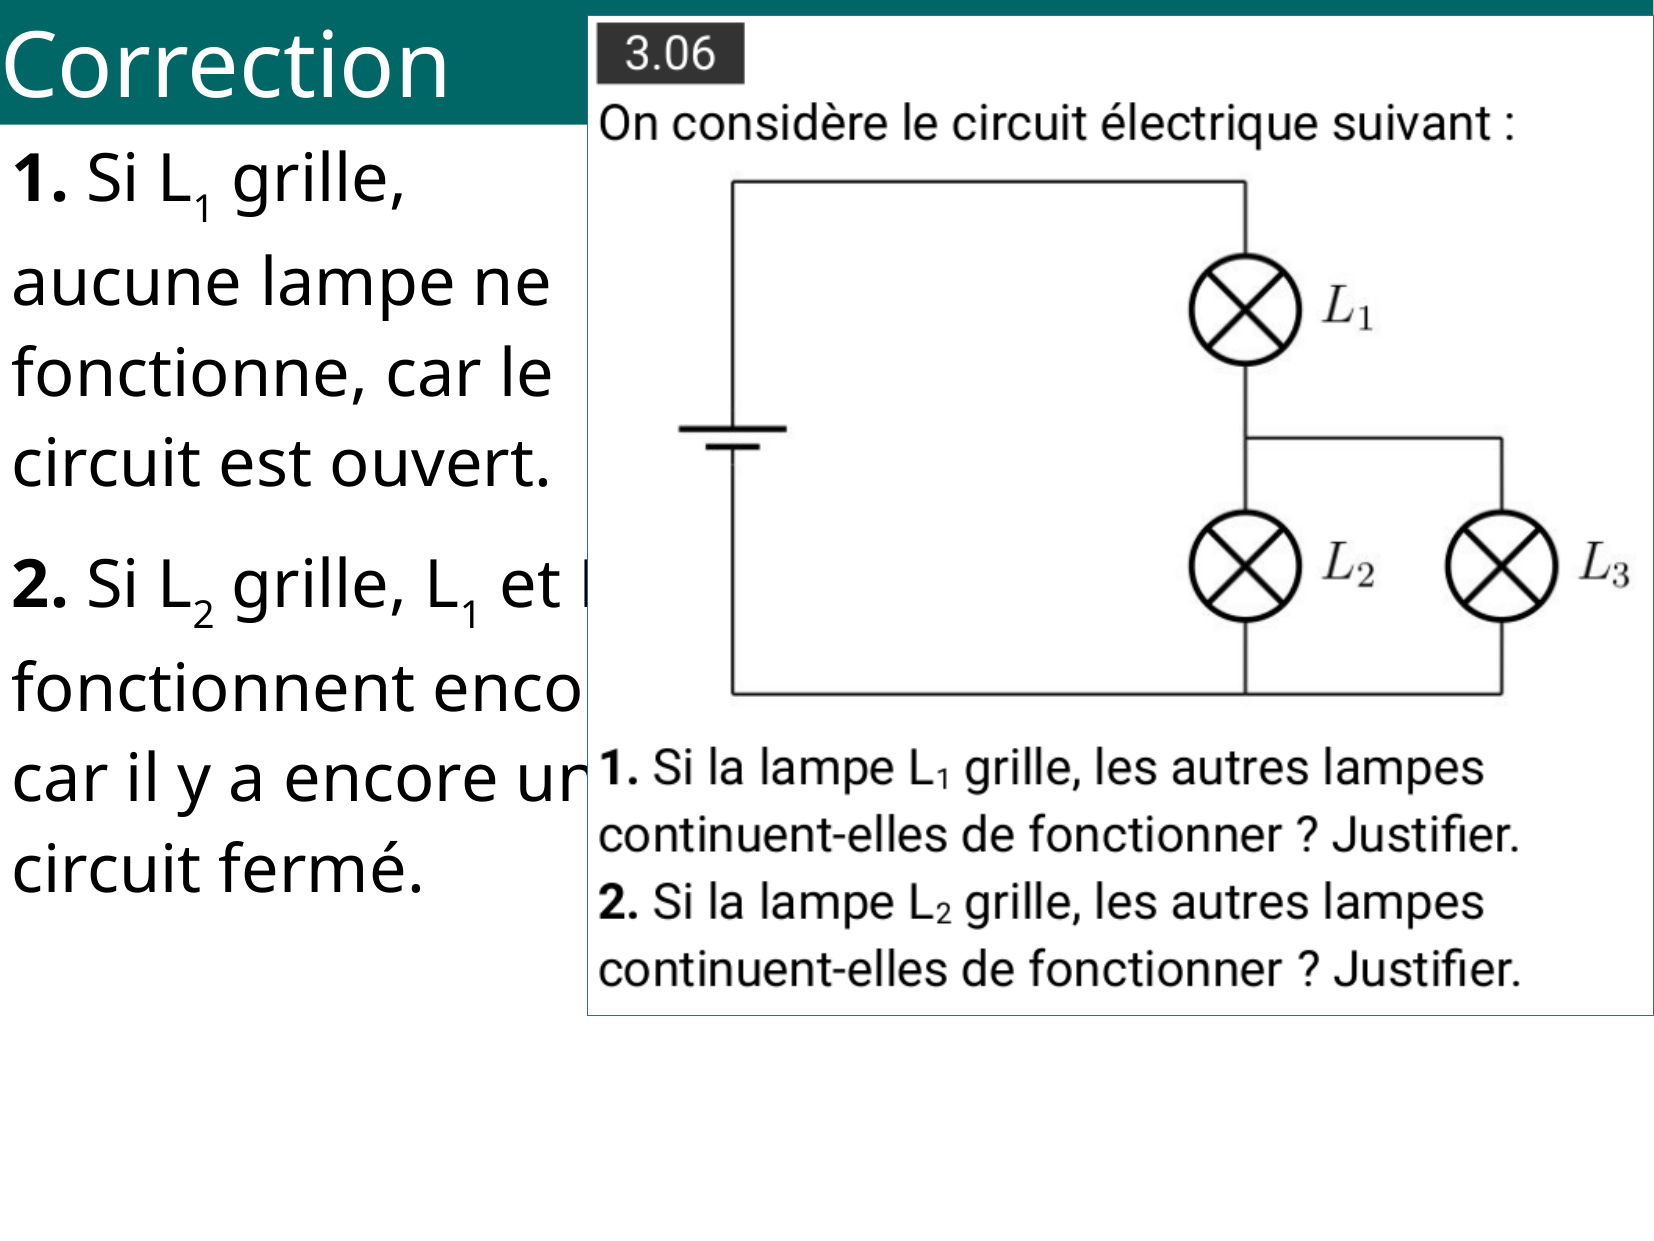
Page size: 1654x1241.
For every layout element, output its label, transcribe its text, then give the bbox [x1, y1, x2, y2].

title Correction [0, 8, 1654, 116]
picture [587, 15, 1654, 1016]
list 1. Si L1 grille, aucune lampe ne fonctionne, car le circuit est ouvert. 2. Si L2 grille, L1 et L3 fonctionnent encore, car il y a encore un circuit fermé. [11, 129, 1642, 1229]
